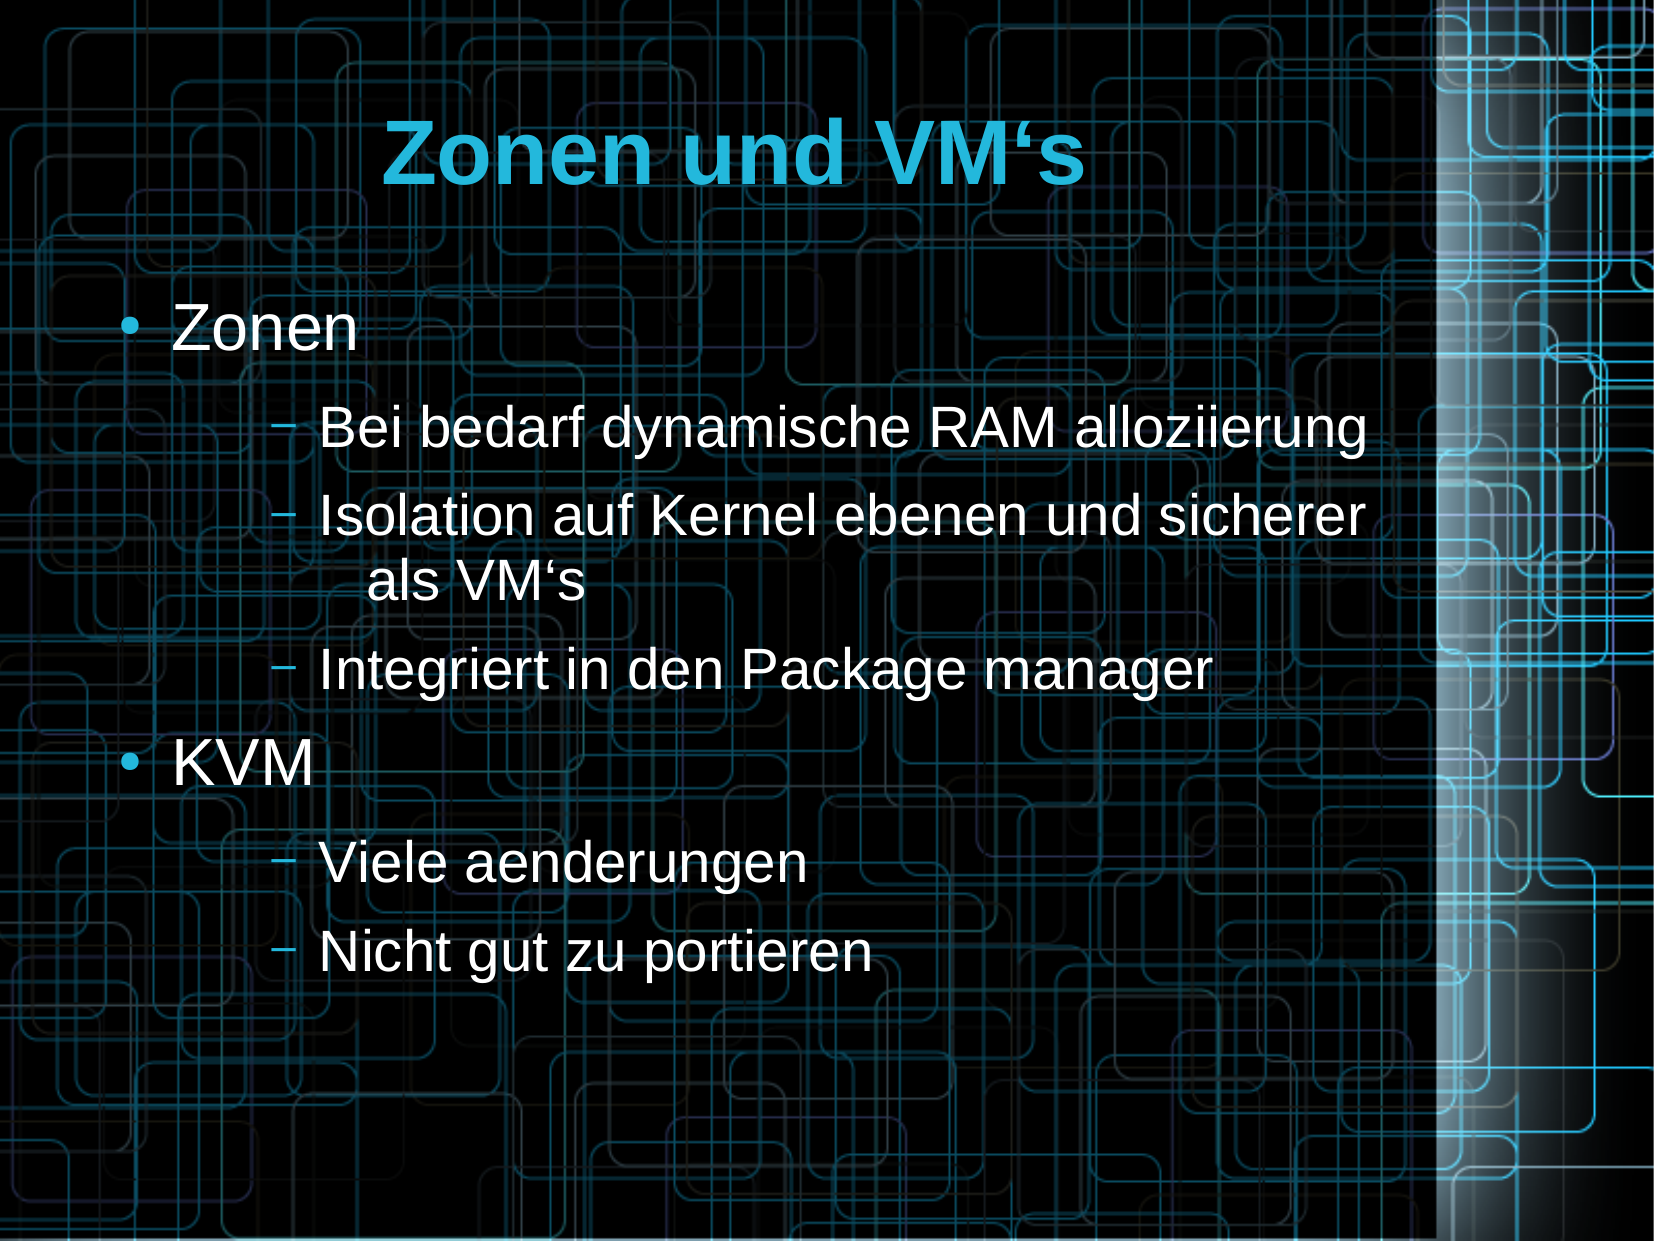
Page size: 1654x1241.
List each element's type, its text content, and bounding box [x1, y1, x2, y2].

list Zonen Bei bedarf dynamische RAM alloziierung Isolation auf Kernel ebenen und sicherer als VM‘s Integriert in den Package manager KVM Viele aenderungen Nicht gut zu portieren [82, 290, 1388, 1074]
title Zonen und VM‘s [82, 49, 1388, 257]
picture [0, 0, 1654, 1241]
